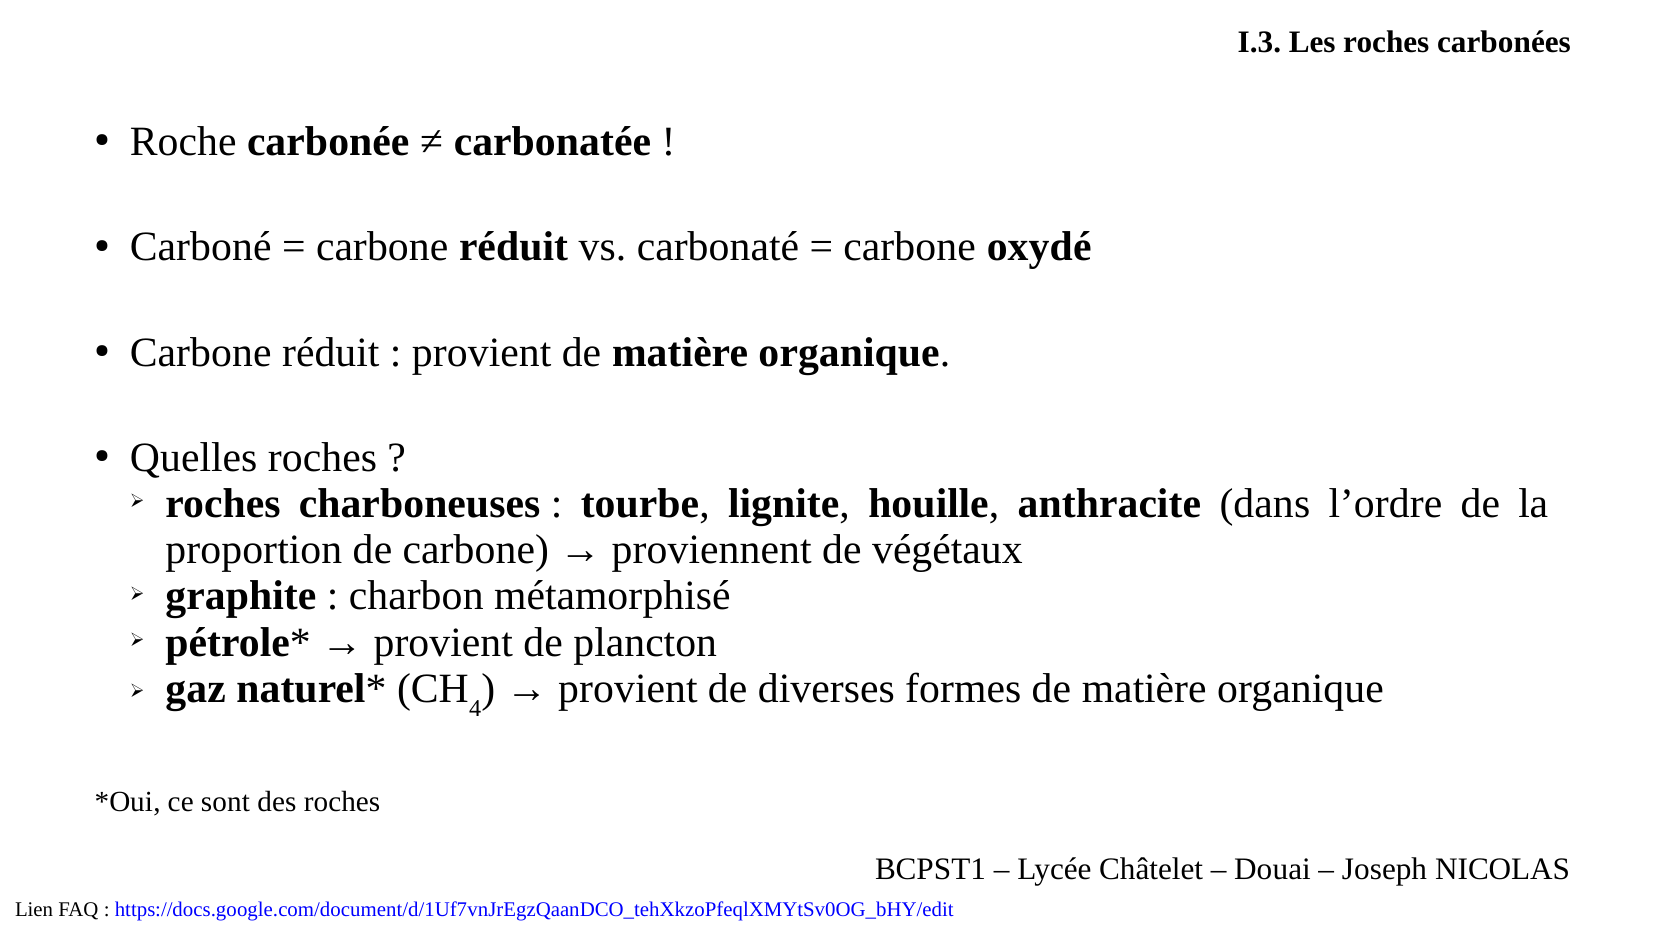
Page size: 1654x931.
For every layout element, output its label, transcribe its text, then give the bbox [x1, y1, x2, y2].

text_box Roche carbonée ≠ carbonatée ! Carboné = carbone réduit vs. carbonaté = carbone oxydé Carbone réduit : provient de matière organique. Quelles roches ? roches charboneuses : tourbe, lignite, houille, anthracite (dans l’ordre de la proportion de carbone) → proviennent de végétaux graphite : charbon métamorphisé pétrole* → provient de plancton gaz naturel* (CH4) → provient de diverses formes de matière organique *Oui, ce sont des roches [94, 118, 1549, 819]
text_box I.3. Les roches carbonées [637, 5, 1572, 78]
text_box BCPST1 – Lycée Châtelet – Douai – Joseph NICOLAS [637, 832, 1571, 905]
text_box Lien FAQ : https://docs.google.com/document/d/1Uf7vnJrEgzQaanDCO_tehXkzoPfeqlXMYtSv0OG_bHY/edit [0, 897, 993, 931]
